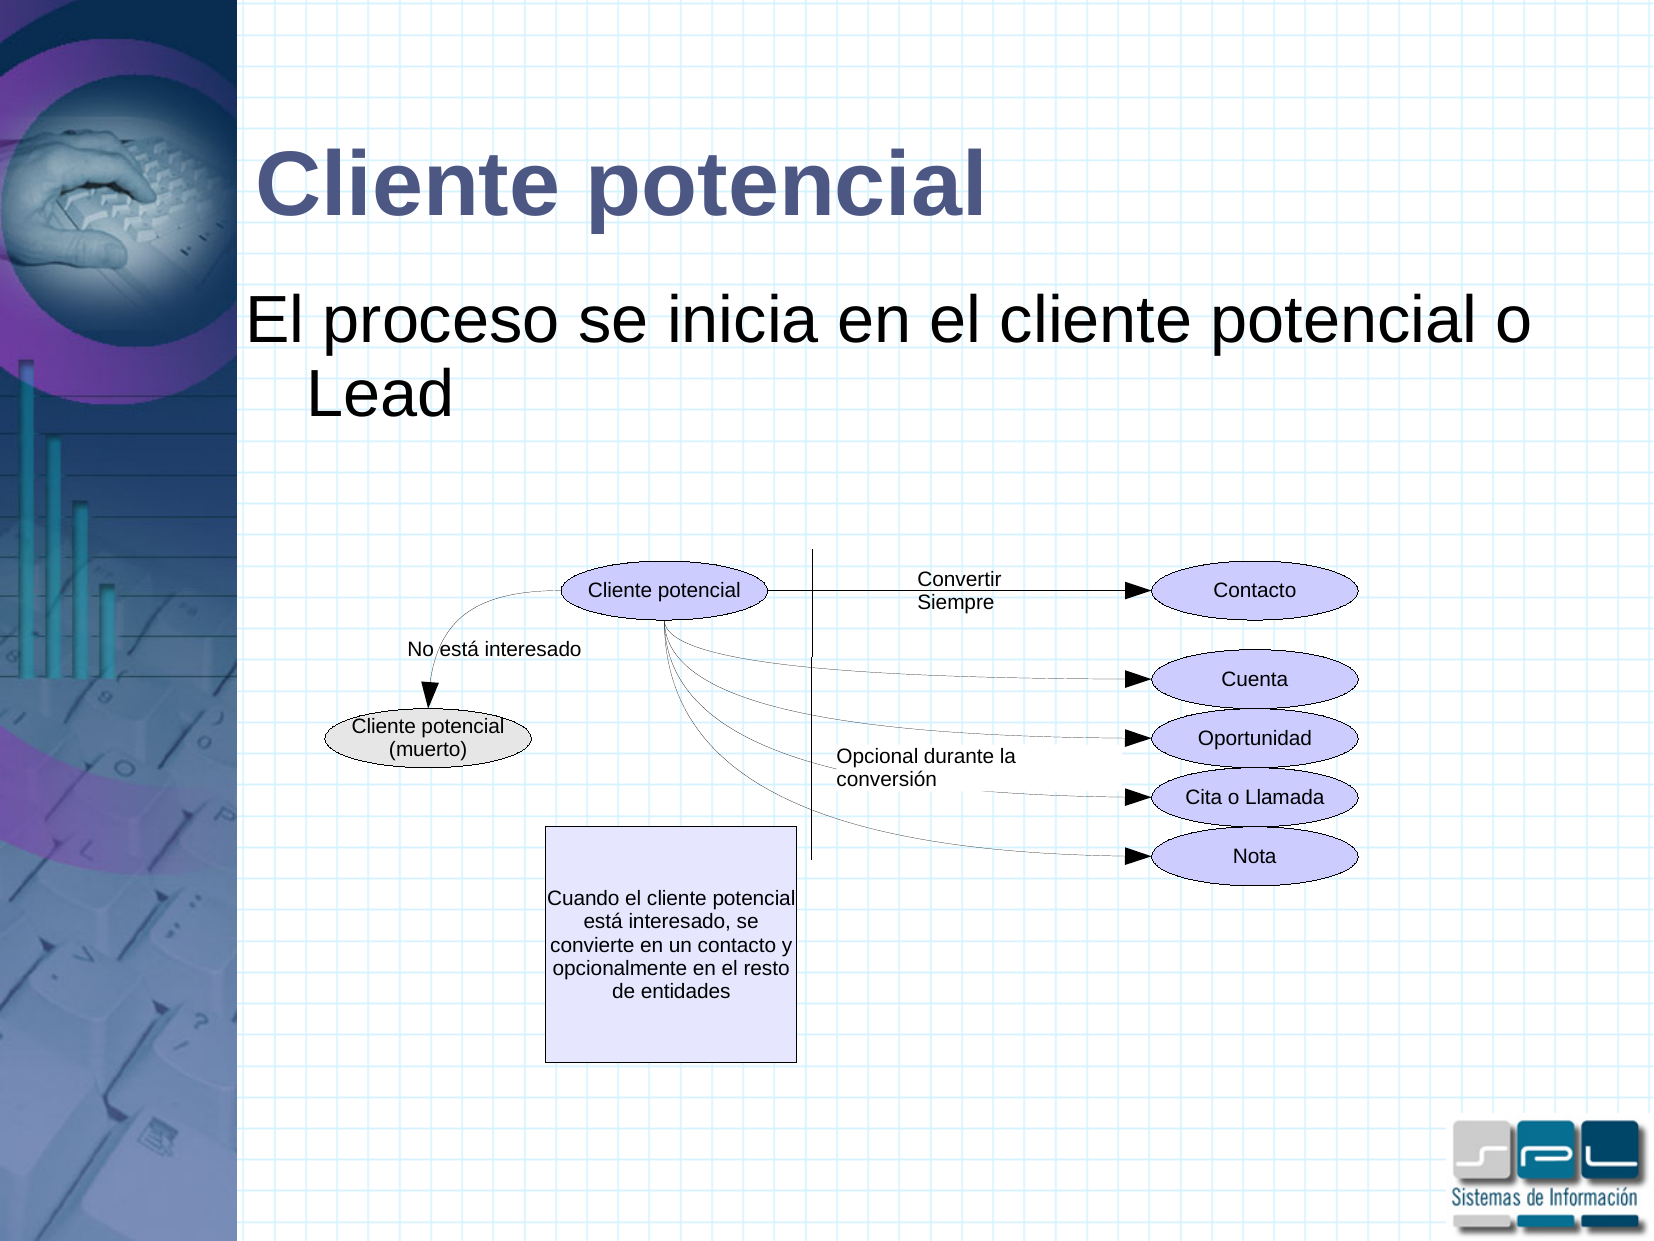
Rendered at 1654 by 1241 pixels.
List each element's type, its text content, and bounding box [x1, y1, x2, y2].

picture [0, 0, 1654, 1241]
text_box Cuenta [1151, 649, 1359, 709]
text_box Cliente potencial (muerto) [324, 708, 532, 768]
text_box Oportunidad [1151, 708, 1359, 768]
text_box Cliente potencial [561, 561, 768, 621]
text_box Contacto [1151, 561, 1359, 621]
text_box Opcional durante la conversión [836, 744, 1123, 789]
text_box Cuando el cliente potencial está interesado, se convierte en un contacto y opcionalmente en el resto de entidades [546, 827, 797, 1063]
text_box Nota [1151, 826, 1359, 886]
list El proceso se inicia en el cliente potencial o Lead [236, 281, 1616, 1063]
title Cliente potencial [254, 131, 1640, 235]
text_box Cita o Llamada [1151, 767, 1359, 827]
